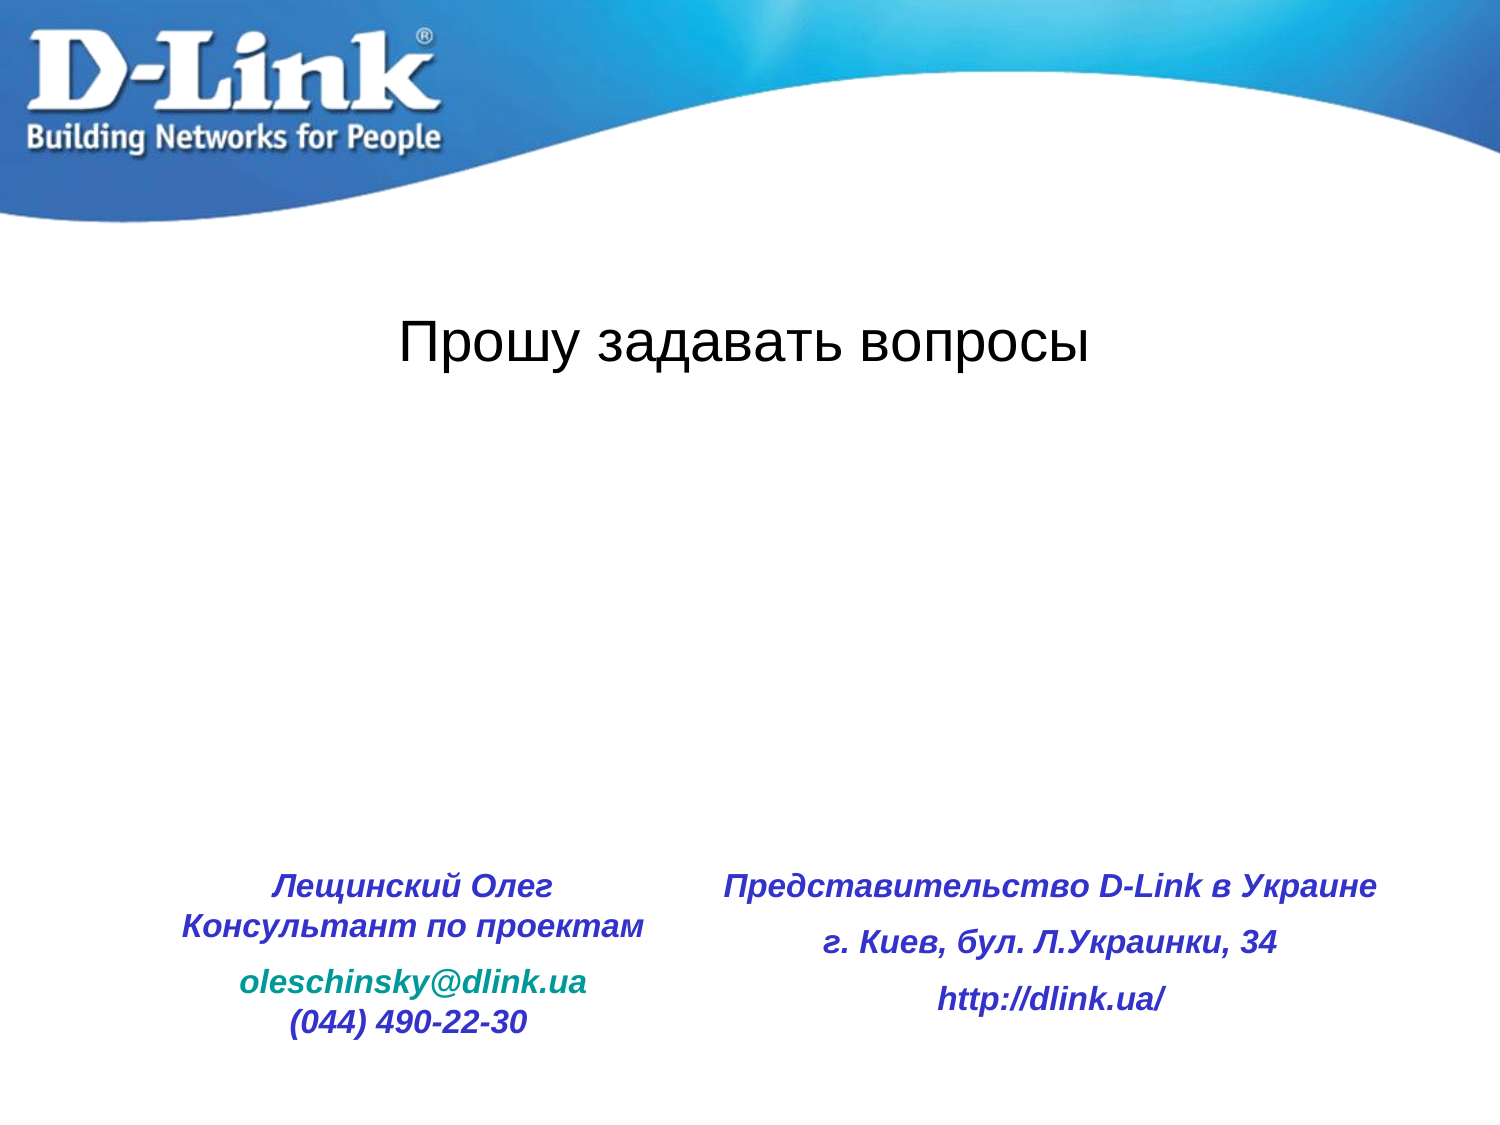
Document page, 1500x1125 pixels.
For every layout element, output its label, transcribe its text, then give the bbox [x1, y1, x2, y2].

picture [0, 0, 1500, 1125]
text_box Прошу задавать вопросы [383, 295, 1105, 381]
text_box Лещинский Олег Консультант по проектам oleschinsky@dlink.ua (044) 490-22-30 [59, 856, 768, 1049]
text_box Представительство D-Link в Украине г. Киев, бул. Л.Украинки, 34 http://dlink.ua/ [708, 856, 1393, 1025]
